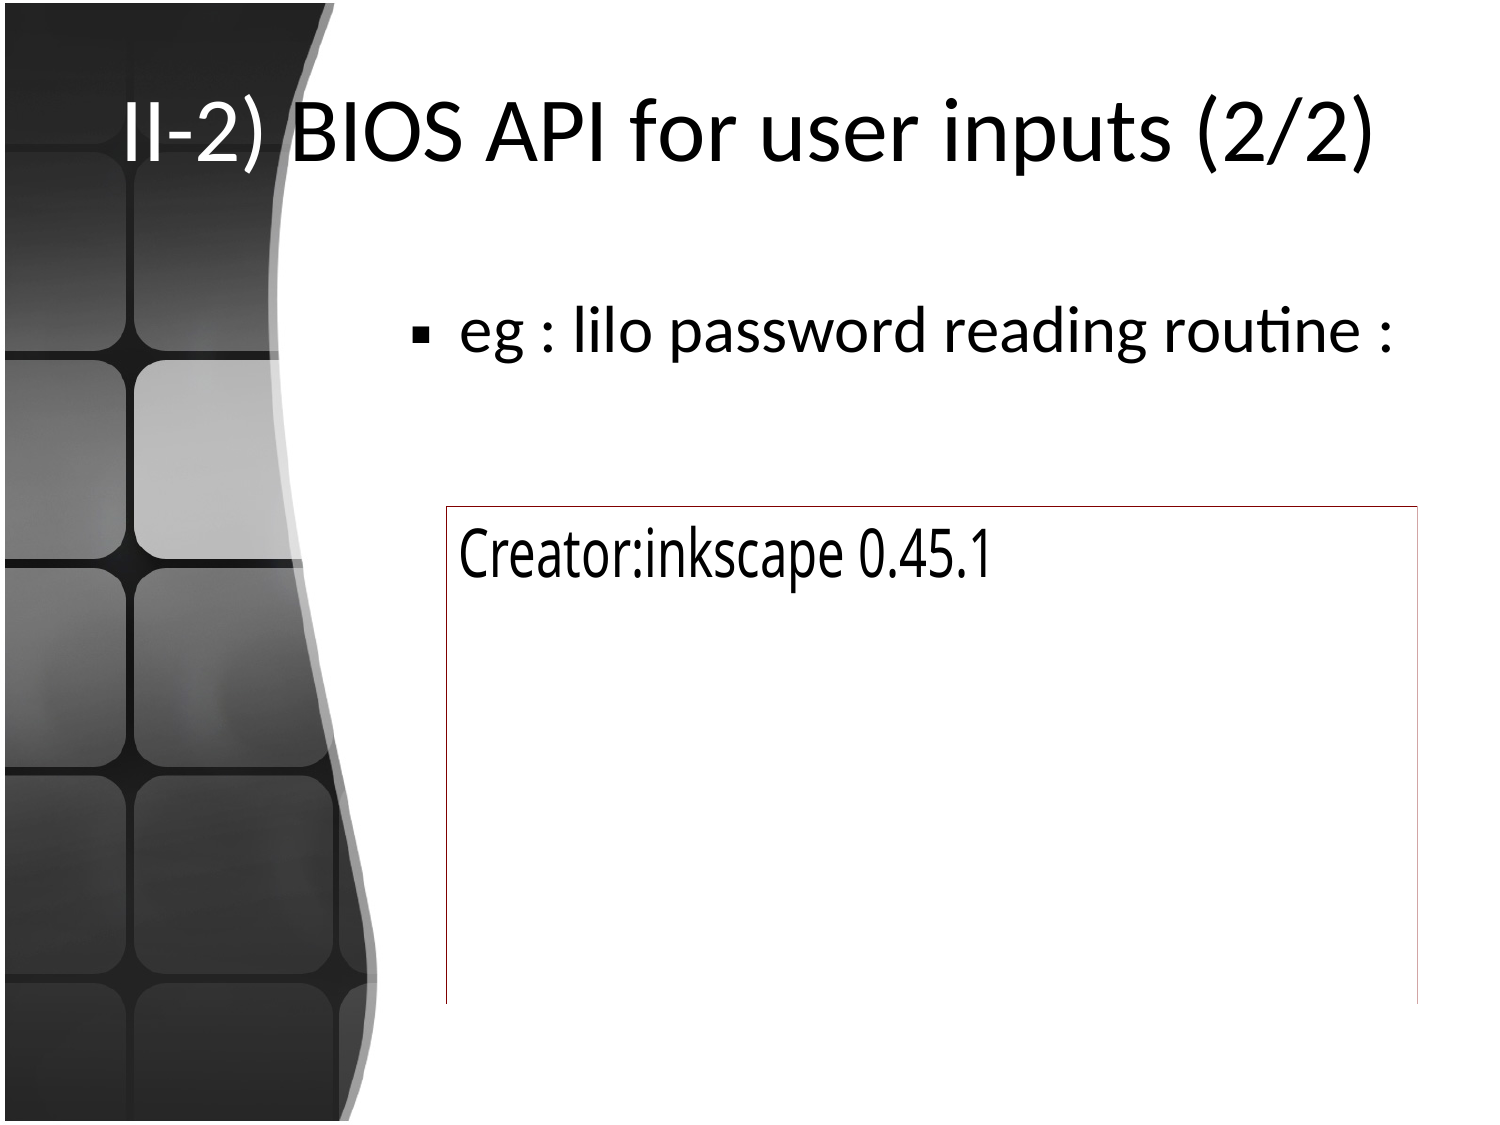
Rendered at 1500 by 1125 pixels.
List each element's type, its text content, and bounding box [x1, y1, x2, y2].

title II-2) BIOS API for user inputs (2/2) [75, 13, 1426, 265]
text_box eg : lilo password reading routine : [303, 295, 1418, 462]
picture [0, 0, 1500, 1125]
